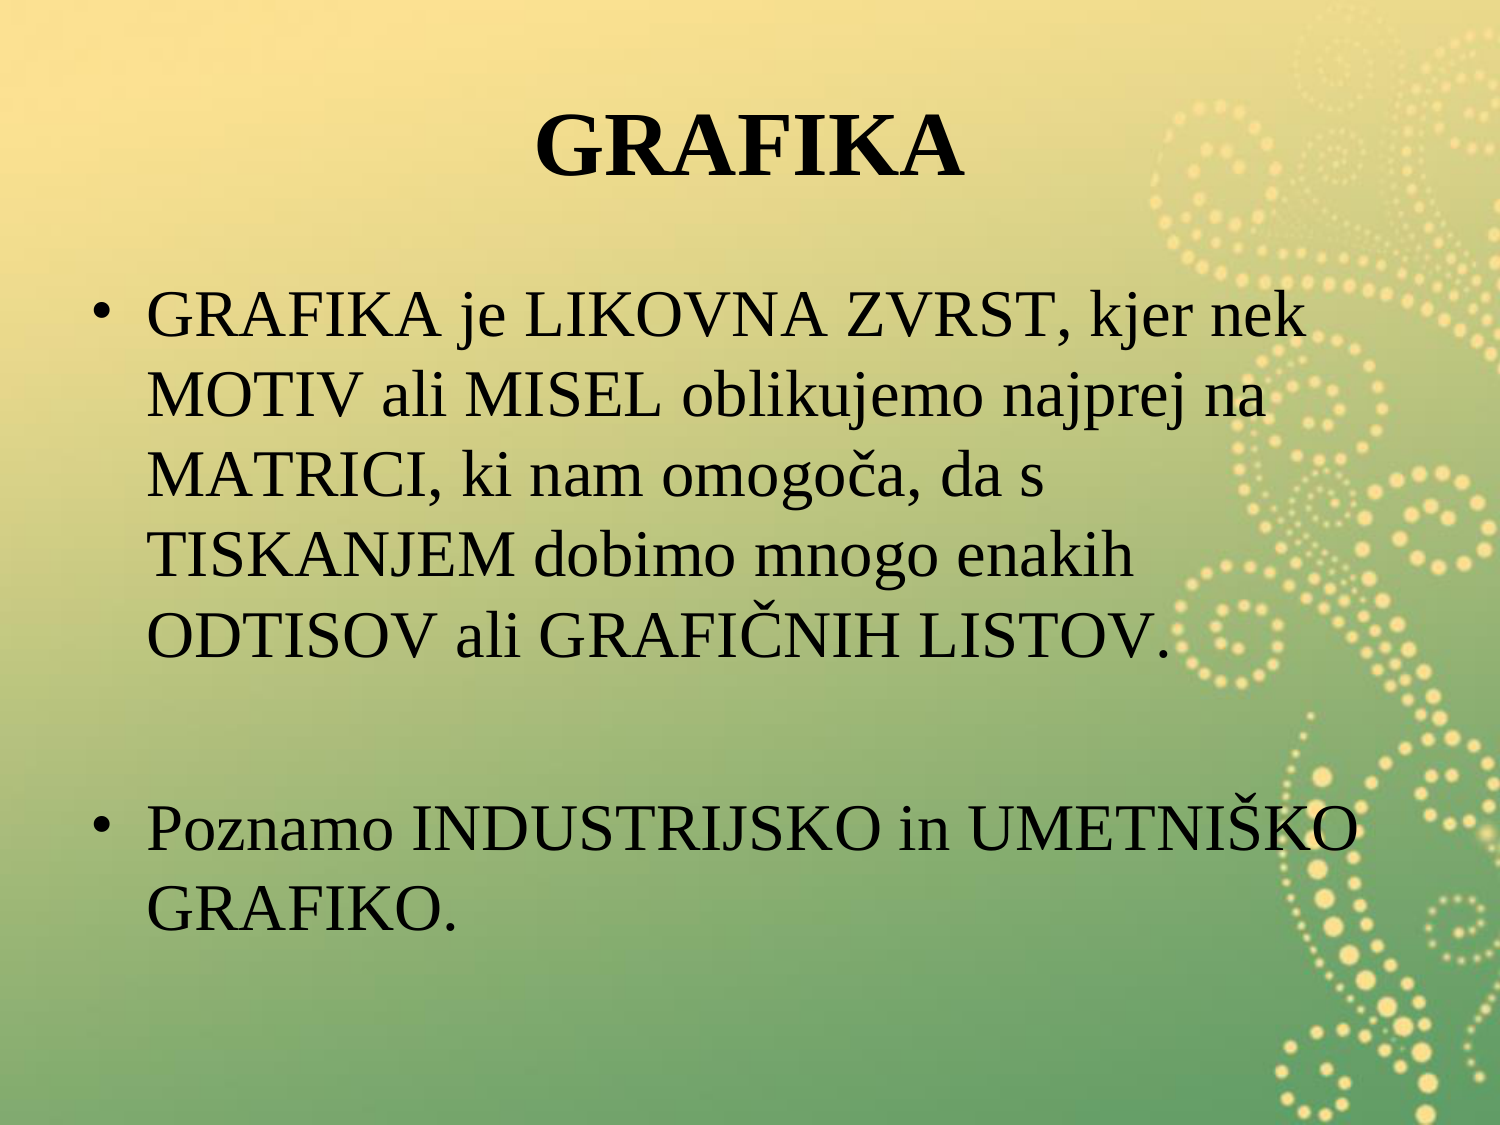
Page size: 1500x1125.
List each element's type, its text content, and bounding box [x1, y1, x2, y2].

title GRAFIKA [75, 45, 1426, 233]
picture [0, 0, 1500, 1125]
list GRAFIKA je LIKOVNA ZVRST, kjer nek MOTIV ali MISEL oblikujemo najprej na MATRICI, ki nam omogoča, da s TISKANJEM dobimo mnogo enakih ODTISOV ali GRAFIČNIH LISTOV. Poznamo INDUSTRIJSKO in UMETNIŠKO GRAFIKO. [75, 262, 1426, 1059]
